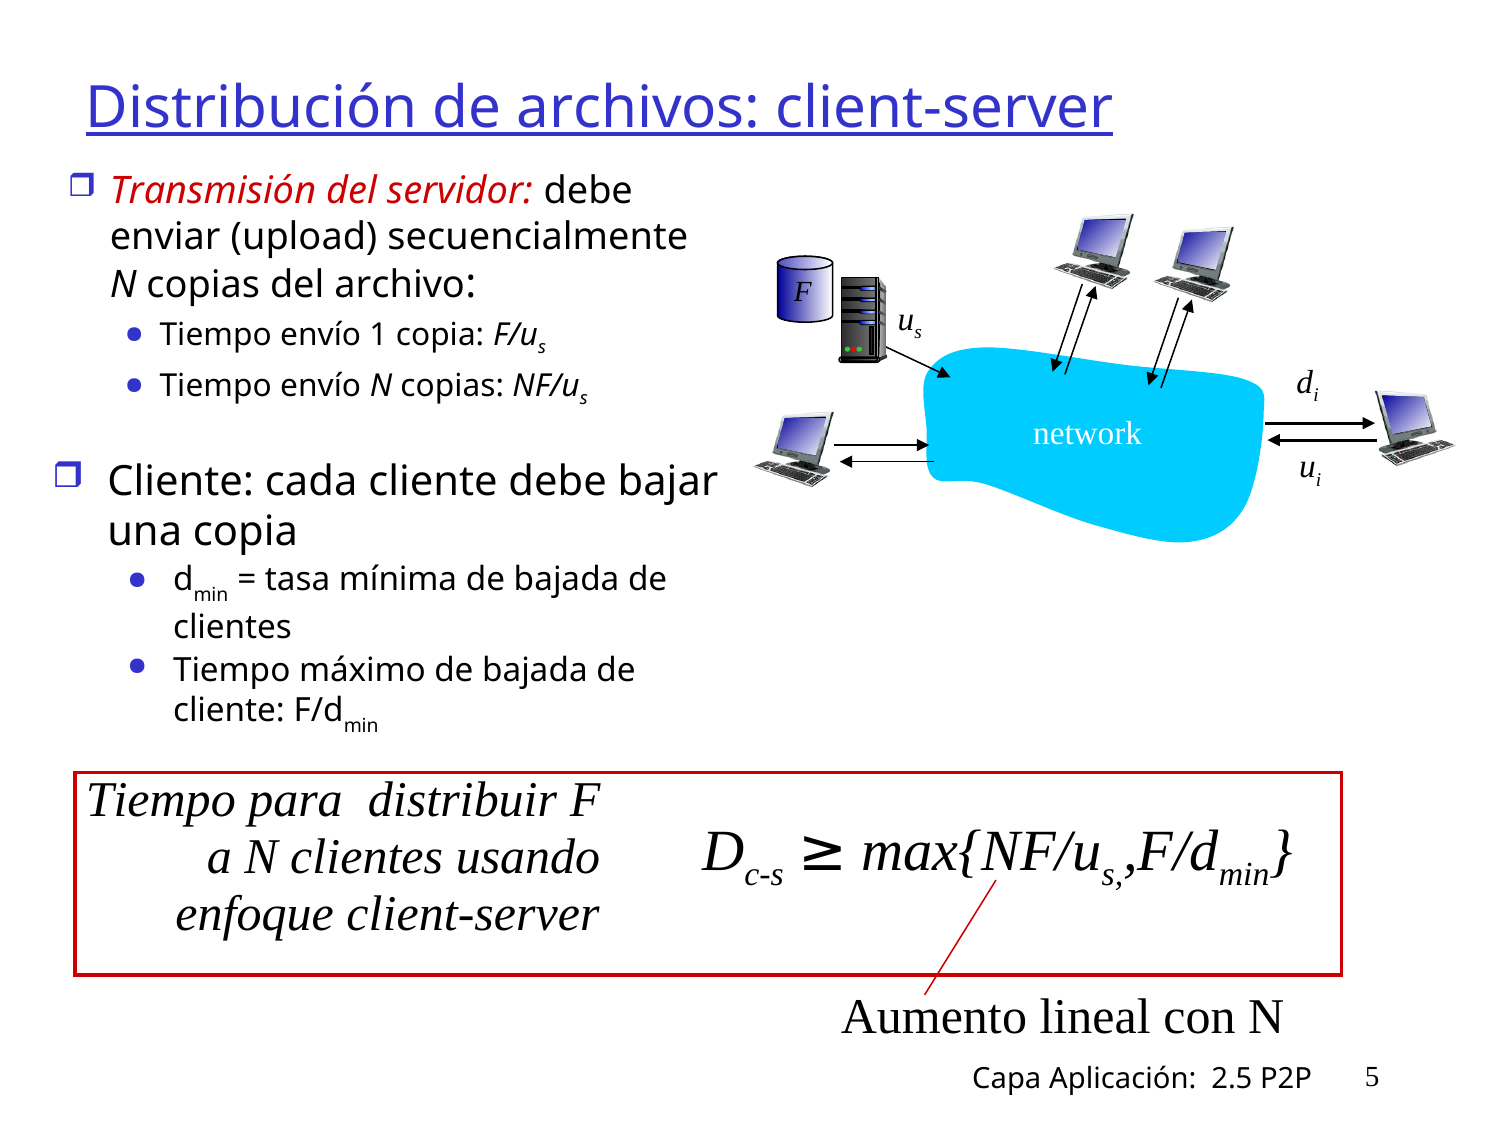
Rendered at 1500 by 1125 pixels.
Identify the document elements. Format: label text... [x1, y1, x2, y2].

picture [1033, 210, 1236, 308]
text_box [923, 347, 1265, 543]
text_box Aumento lineal con N [826, 987, 1412, 1052]
text_box Tiempo para distribuir F a N clientes usando enfoque client-server [77, 774, 628, 948]
text_box [1176, 231, 1227, 270]
text_box F [738, 265, 868, 316]
text_box ui [1284, 437, 1368, 498]
text_box us [887, 289, 937, 351]
title Distribución de archivos: client-server [48, 10, 1447, 198]
picture [733, 408, 836, 493]
text_box Cliente: cada cliente debe bajar una copia dmin = tasa mínima de bajada de clientes Tiempo máximo de bajada de cliente: F/dmin [37, 446, 768, 713]
picture [1372, 387, 1475, 472]
text_box Tiempo para distribuir F a N clientes usando enfoque client-server [13, 770, 628, 948]
text_box [776, 416, 827, 456]
text_box di [1281, 352, 1356, 413]
text_box Dc-s ≥ max{NF/us,,F/dmin} [667, 804, 1323, 900]
text_box [839, 277, 888, 363]
text_box [1381, 395, 1432, 435]
text_box [1076, 218, 1127, 258]
text_box network [1018, 403, 1158, 459]
text_box [777, 316, 833, 323]
list Transmisión del servidor: debe enviar (upload) secuencialmente N copias del archivo: Tiempo envío 1 copia: F/us Tiempo envío N copias: NF/us [52, 158, 726, 446]
